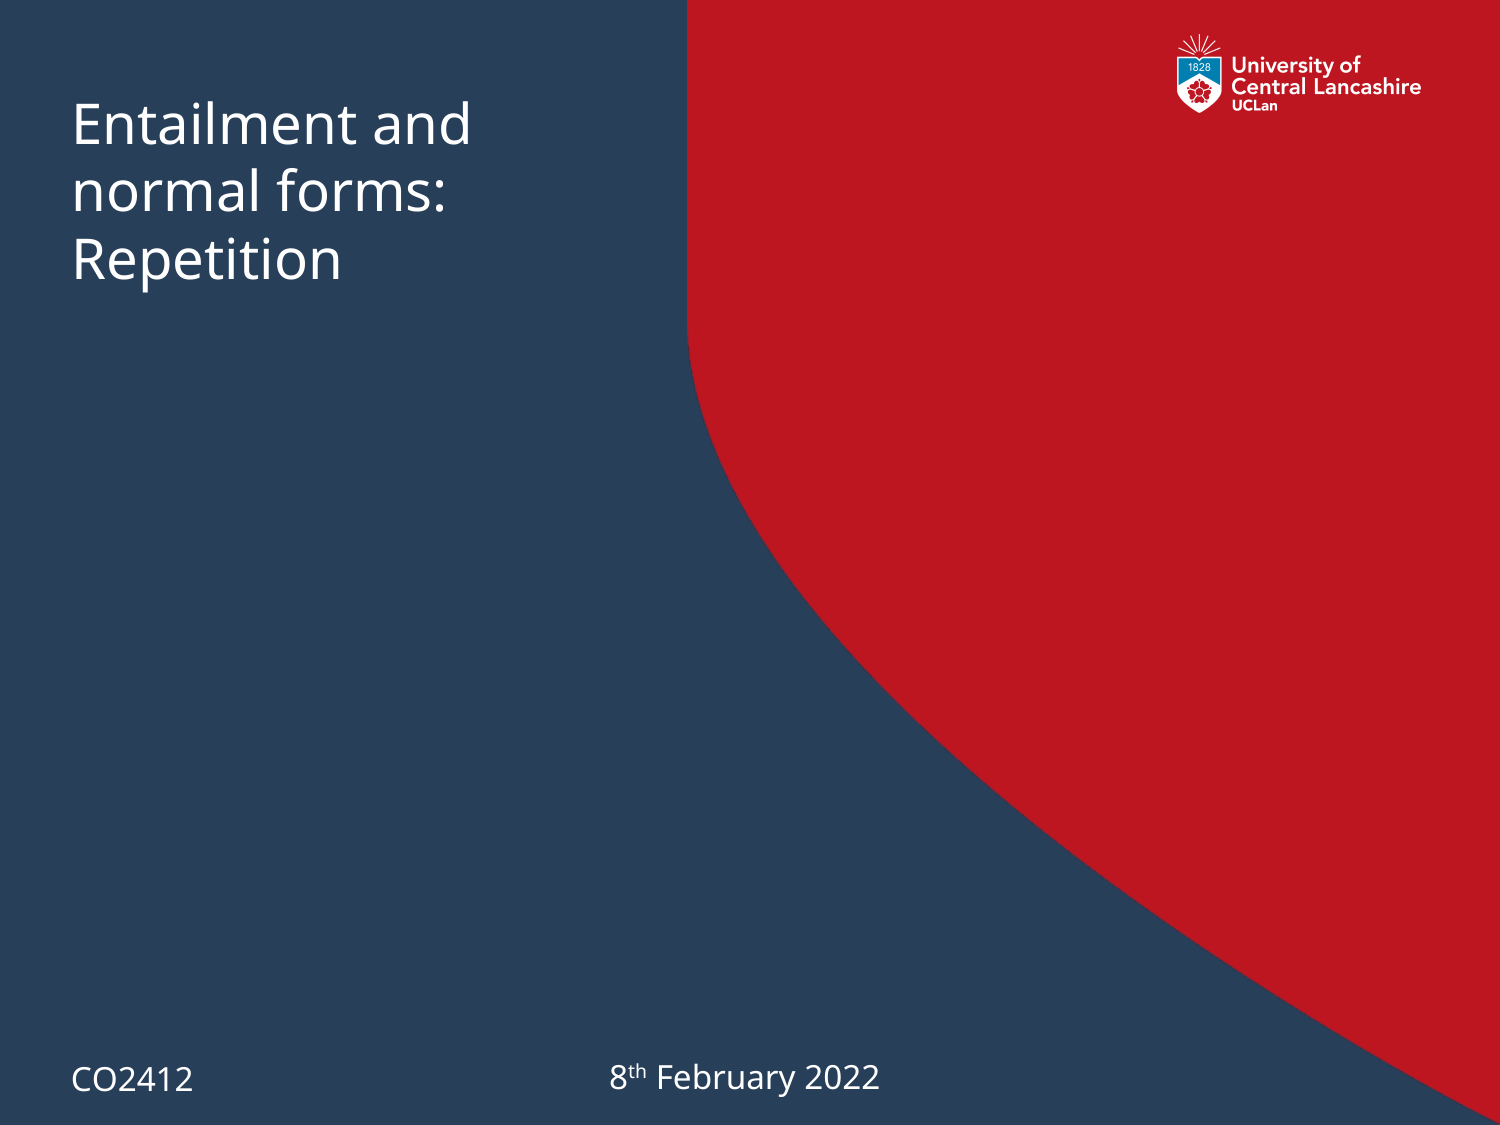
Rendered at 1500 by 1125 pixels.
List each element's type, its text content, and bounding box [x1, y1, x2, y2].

picture [687, 0, 1500, 1125]
text_box Entailment and normal forms: Repetition [56, 68, 1185, 310]
